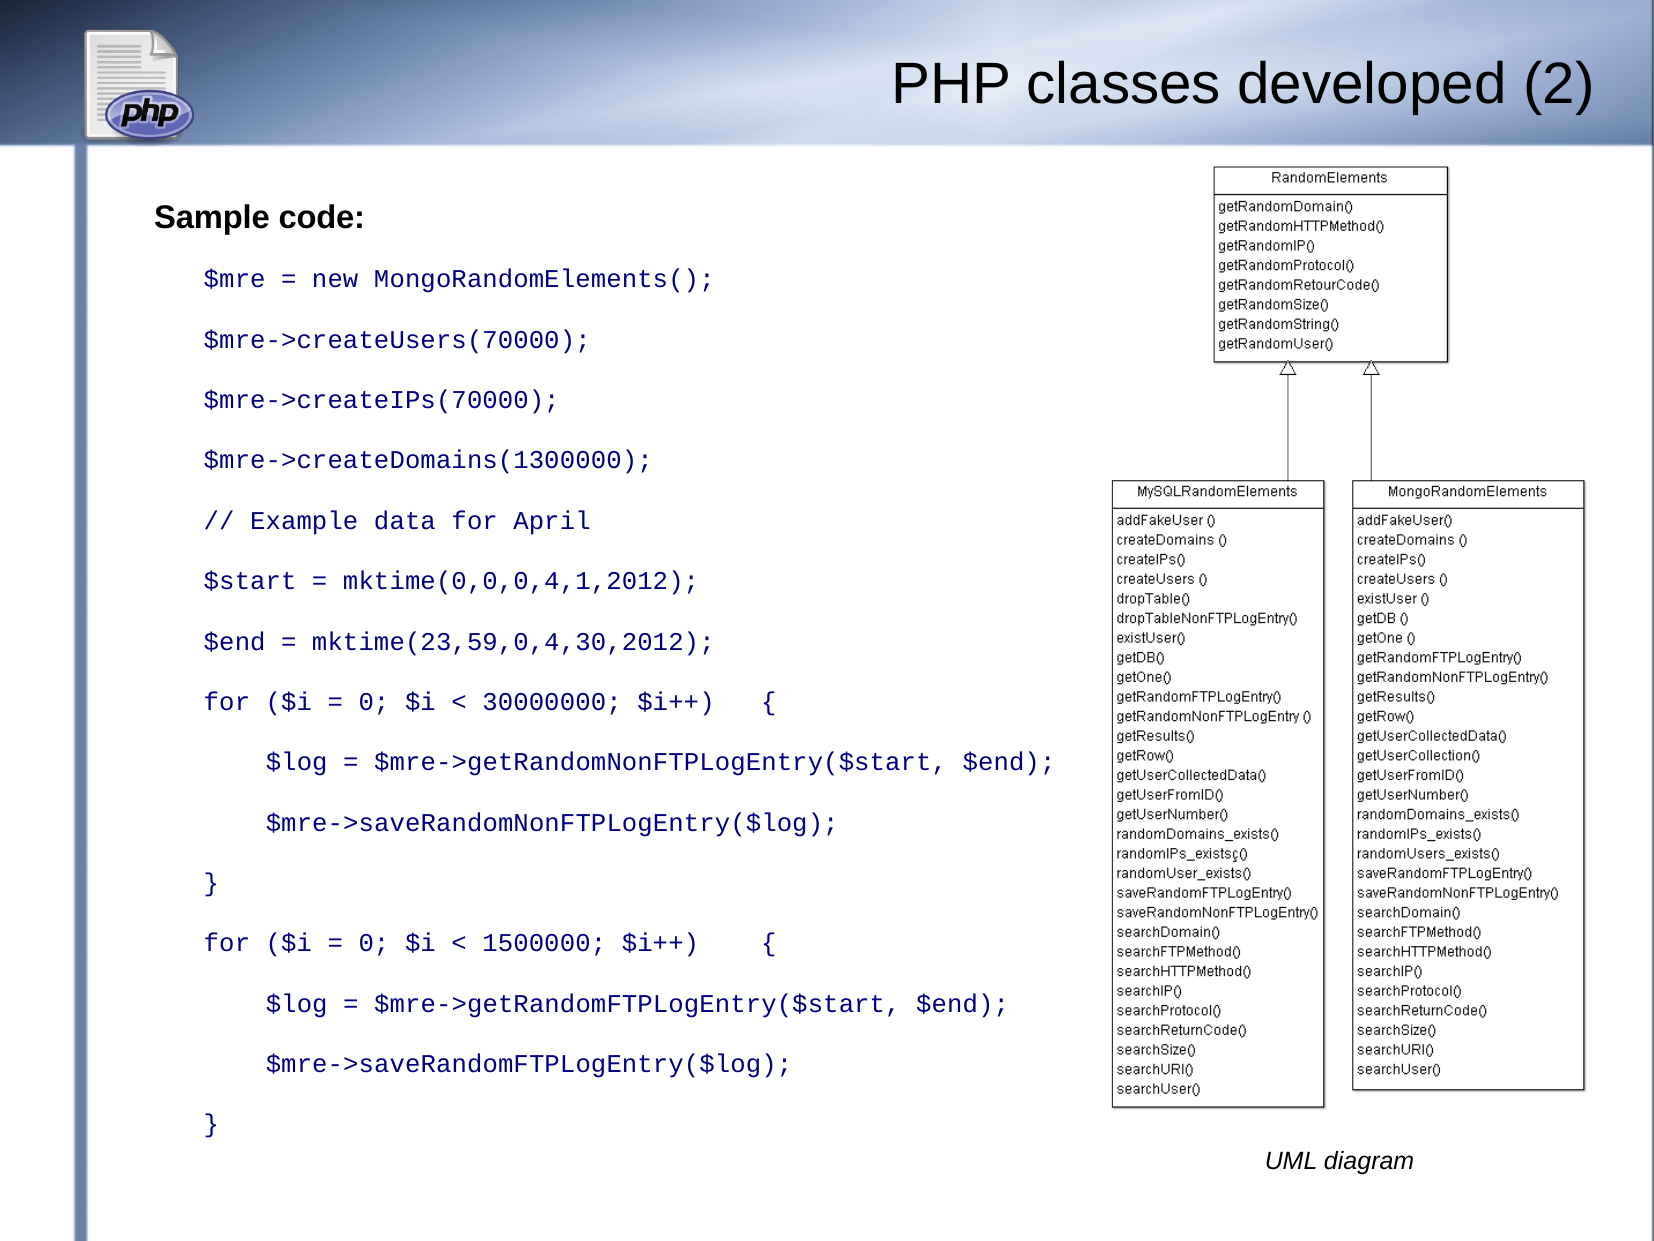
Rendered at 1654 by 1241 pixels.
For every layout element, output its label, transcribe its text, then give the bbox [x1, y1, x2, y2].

list Sample code: $mre = new MongoRandomElements(); $mre->createUsers(70000); $mre->createIPs(70000); $mre->createDomains(1300000); // Example data for April $start = mktime(0,0,0,4,1,2012); $end = mktime(23,59,0,4,30,2012); for ($i = 0; $i < 30000000; $i++) { $log = $mre->getRandomNonFTPLogEntry($start, $end); $mre->saveRandomNonFTPLogEntry($log); } for ($i = 0; $i < 1500000; $i++) { $log = $mre->getRandomFTPLogEntry($start, $end); $mre->saveRandomFTPLogEntry($log); } [154, 180, 1250, 1146]
text_box UML diagram [1250, 1139, 1468, 1184]
picture [0, 0, 1654, 1241]
title PHP classes developed (2) [194, 49, 1596, 118]
